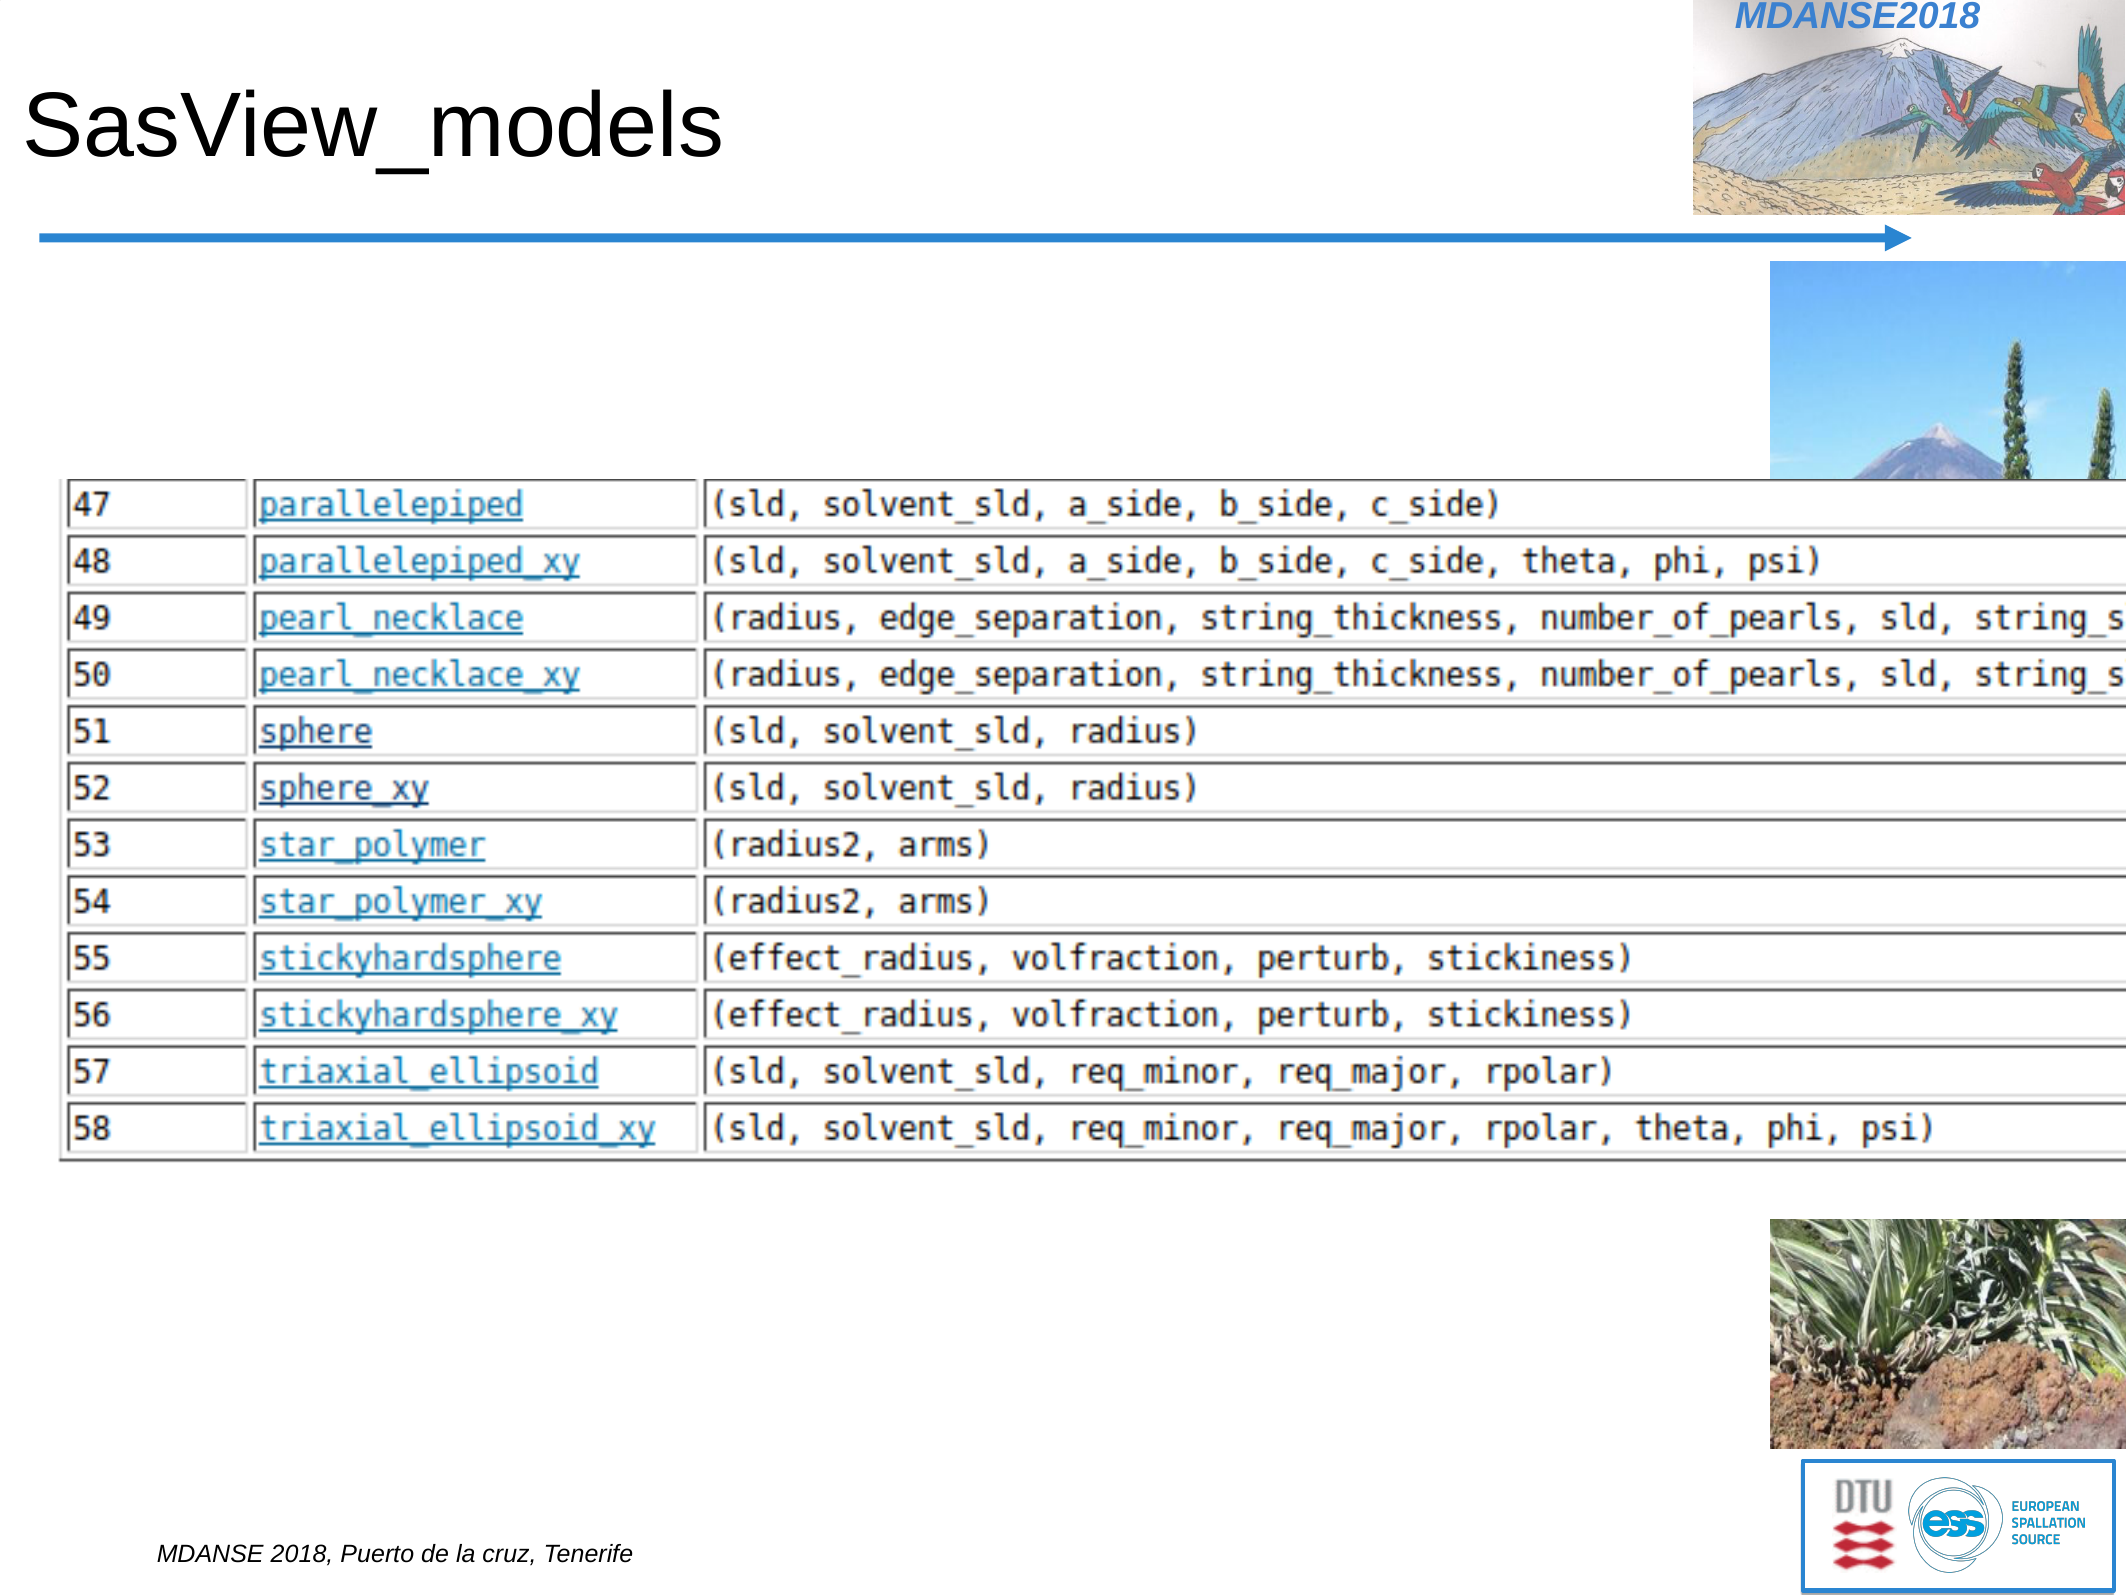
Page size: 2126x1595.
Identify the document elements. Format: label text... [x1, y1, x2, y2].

picture [1832, 1477, 1897, 1573]
picture [1693, 0, 2125, 215]
title SasView_models [22, 40, 1938, 209]
picture [0, 261, 2126, 1449]
picture [1908, 1477, 2085, 1573]
